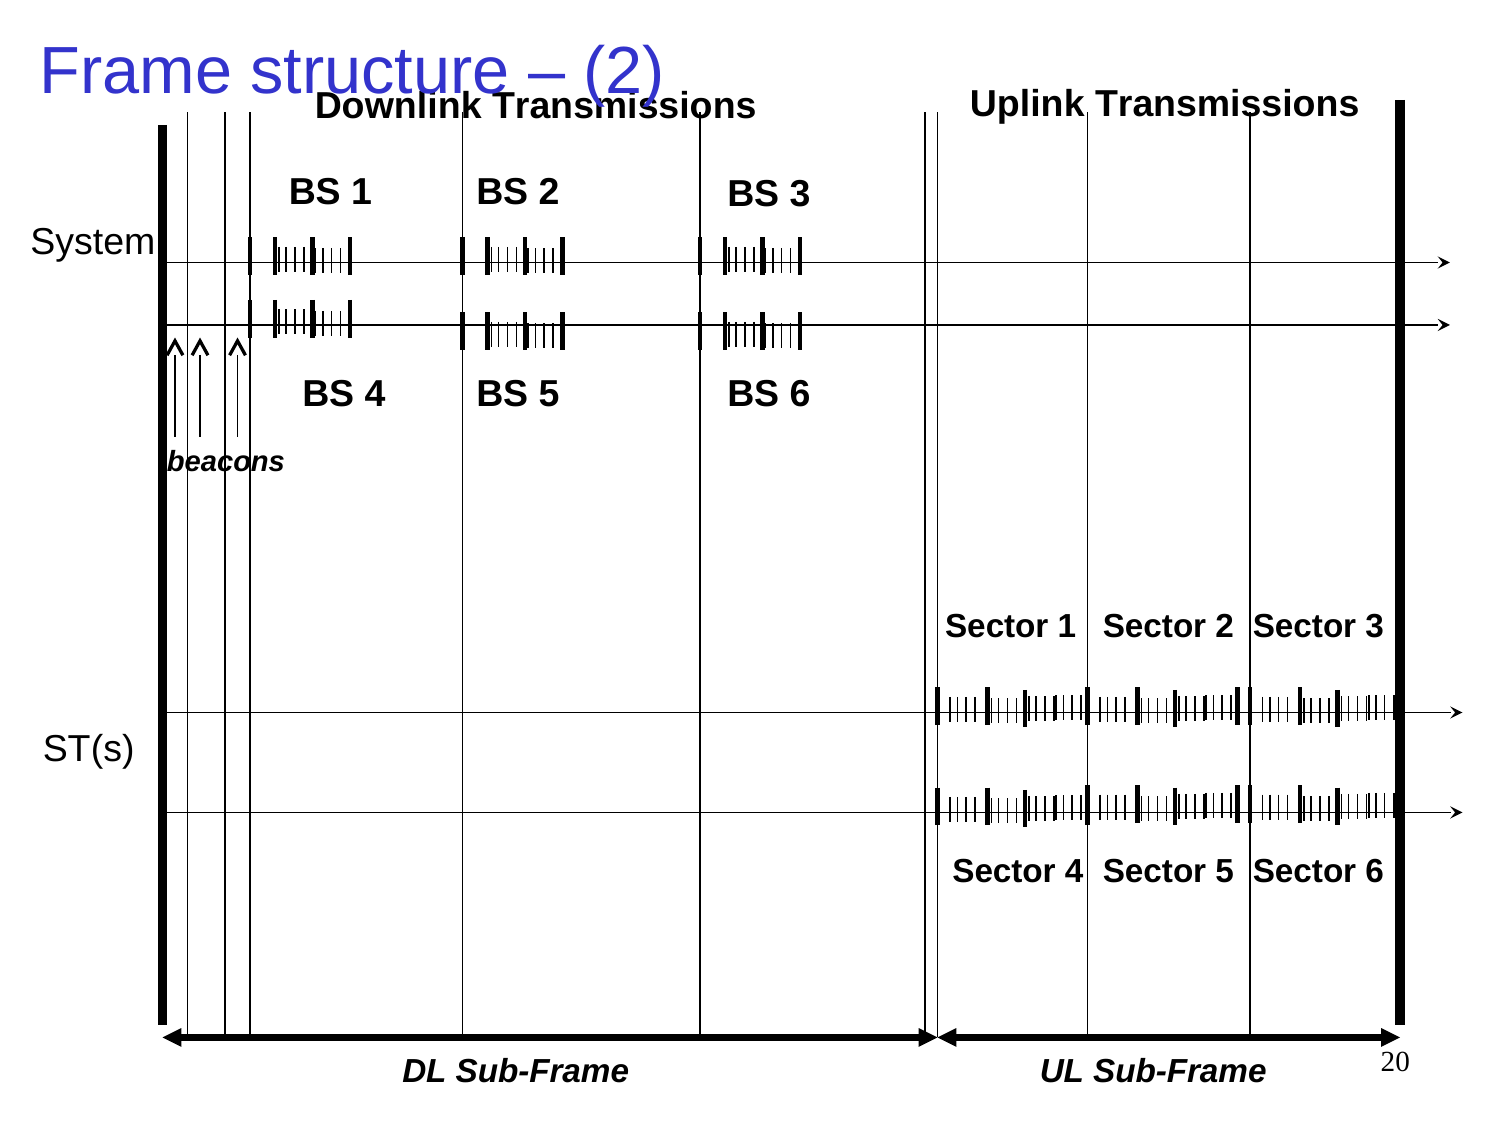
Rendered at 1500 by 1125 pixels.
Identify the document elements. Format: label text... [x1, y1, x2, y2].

text_box ST(s) [28, 719, 150, 778]
text_box Sector 5 [1088, 844, 1238, 898]
text_box BS 5 [461, 364, 575, 423]
text_box beacons [188, 437, 224, 486]
text_box System [15, 212, 171, 270]
text_box Frame structure – (2) [24, 24, 1375, 88]
text_box Uplink Transmissions [955, 88, 1375, 133]
text_box beacons [251, 437, 301, 486]
text_box DL Sub-Frame [387, 1044, 676, 1098]
text_box Sector 4 [937, 844, 1088, 898]
text_box BS 2 [461, 162, 575, 220]
text_box BS 6 [712, 364, 826, 423]
text_box BS 3 [712, 164, 826, 223]
text_box Sector 2 [1088, 600, 1238, 653]
text_box BS 4 [287, 364, 401, 423]
text_box UL Sub-Frame [1025, 1044, 1326, 1098]
text_box Sector 3 [1238, 600, 1400, 653]
text_box Downlink Transmissions [299, 88, 772, 135]
text_box BS 1 [273, 162, 387, 220]
text_box Sector 1 [930, 600, 1088, 653]
text_box beacons [226, 437, 249, 486]
text_box beacons [152, 437, 187, 486]
text_box Sector 6 [1238, 844, 1400, 898]
